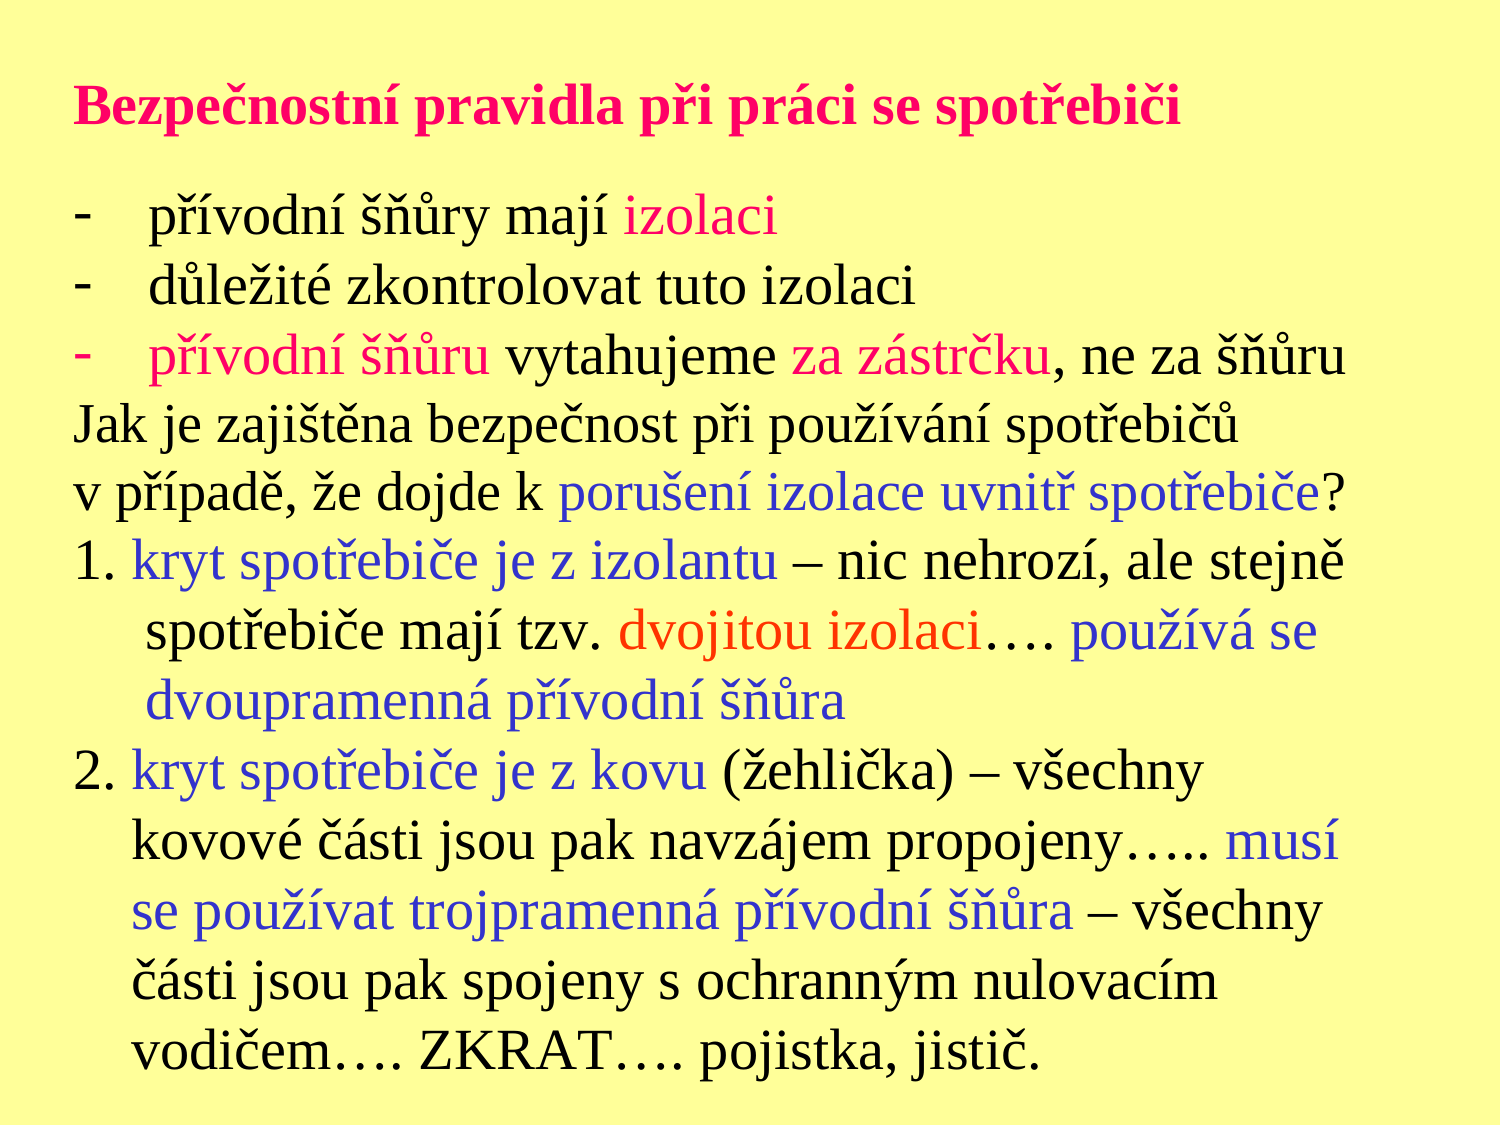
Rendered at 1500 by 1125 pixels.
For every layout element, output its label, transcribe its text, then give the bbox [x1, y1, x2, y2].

text_box Bezpečnostní pravidla při práci se spotřebiči přívodní šňůry mají izolaci důležité zkontrolovat tuto izolaci přívodní šňůru vytahujeme za zástrčku, ne za šňůru Jak je zajištěna bezpečnost při používání spotřebičů v případě, že dojde k porušení izolace uvnitř spotřebiče? 1. kryt spotřebiče je z izolantu – nic nehrozí, ale stejně spotřebiče mají tzv. dvojitou izolaci…. používá se dvoupramenná přívodní šňůra 2. kryt spotřebiče je z kovu (žehlička) – všechny kovové části jsou pak navzájem propojeny….. musí se používat trojpramenná přívodní šňůra – všechny části jsou pak spojeny s ochranným nulovacím vodičem…. ZKRAT…. pojistka, jistič. [58, 58, 1500, 1089]
